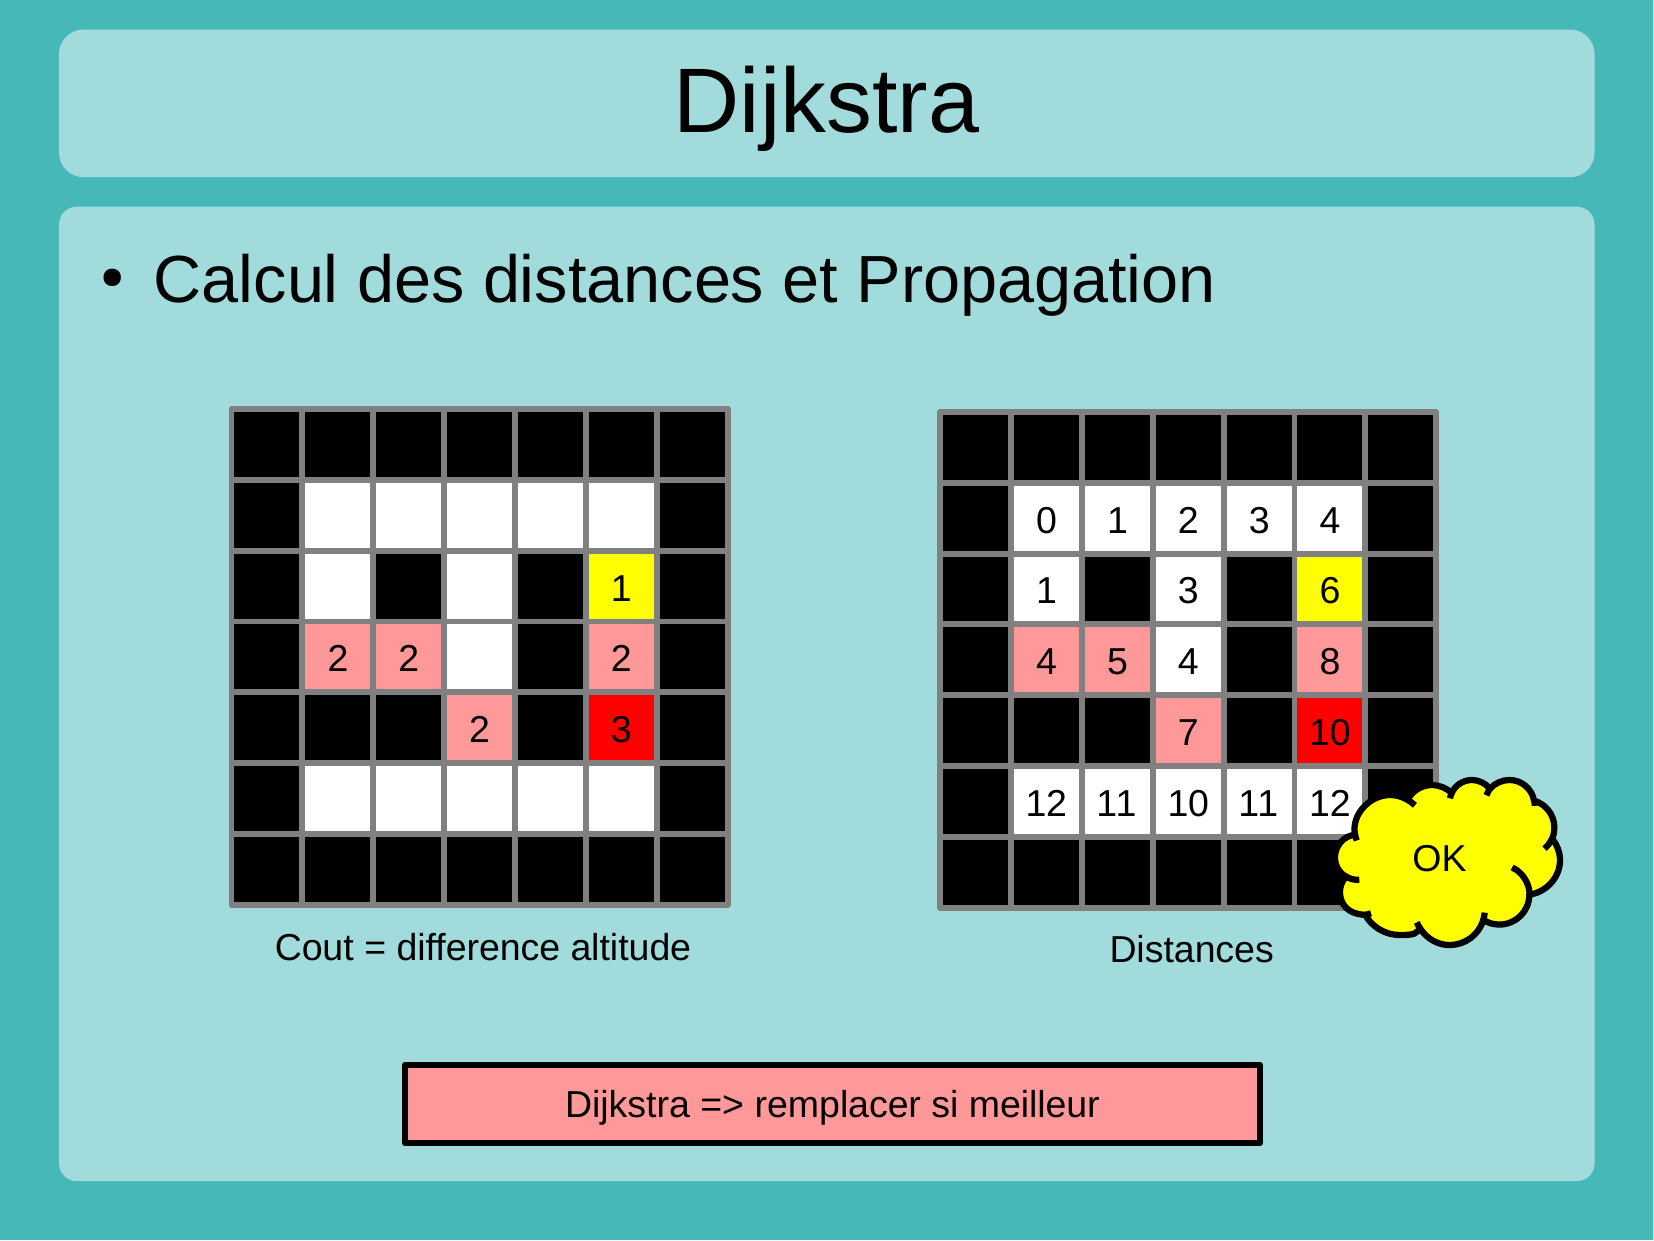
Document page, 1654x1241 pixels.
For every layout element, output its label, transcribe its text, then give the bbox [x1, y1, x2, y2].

text_box 4 [1011, 624, 1082, 695]
text_box Distances [911, 921, 1473, 979]
text_box Cout = difference altitude [202, 918, 764, 976]
text_box 4 [1152, 624, 1223, 695]
text_box 3 [585, 692, 657, 763]
list Calcul des distances et Propagation [82, 242, 1571, 962]
text_box 1 [1082, 482, 1152, 553]
text_box [1223, 553, 1294, 766]
text_box 4 [1294, 482, 1366, 553]
text_box 7 [1152, 695, 1223, 766]
text_box 2 [1152, 482, 1223, 553]
title Dijkstra [0, 41, 1654, 160]
text_box [1082, 553, 1152, 624]
text_box 2 [374, 621, 444, 692]
text_box 2 [444, 692, 514, 763]
text_box Dijkstra => remplacer si meilleur [405, 1065, 1261, 1144]
text_box 11 [1082, 766, 1152, 837]
text_box 12 [1011, 766, 1082, 837]
text_box 10 [1294, 695, 1366, 766]
text_box 2 [585, 621, 657, 692]
text_box 12 [1294, 766, 1366, 837]
text_box OK [1335, 780, 1561, 946]
text_box 0 [1011, 482, 1082, 553]
text_box 5 [1082, 624, 1152, 695]
text_box 3 [1152, 553, 1223, 624]
text_box 8 [1294, 624, 1366, 695]
text_box 3 [1223, 482, 1294, 553]
text_box [940, 411, 1437, 908]
text_box 11 [1223, 766, 1294, 837]
text_box 6 [1294, 553, 1366, 624]
text_box 2 [302, 621, 374, 692]
text_box 1 [1011, 553, 1082, 624]
text_box 1 [585, 550, 657, 621]
text_box 10 [1152, 766, 1223, 837]
text_box [231, 408, 728, 905]
